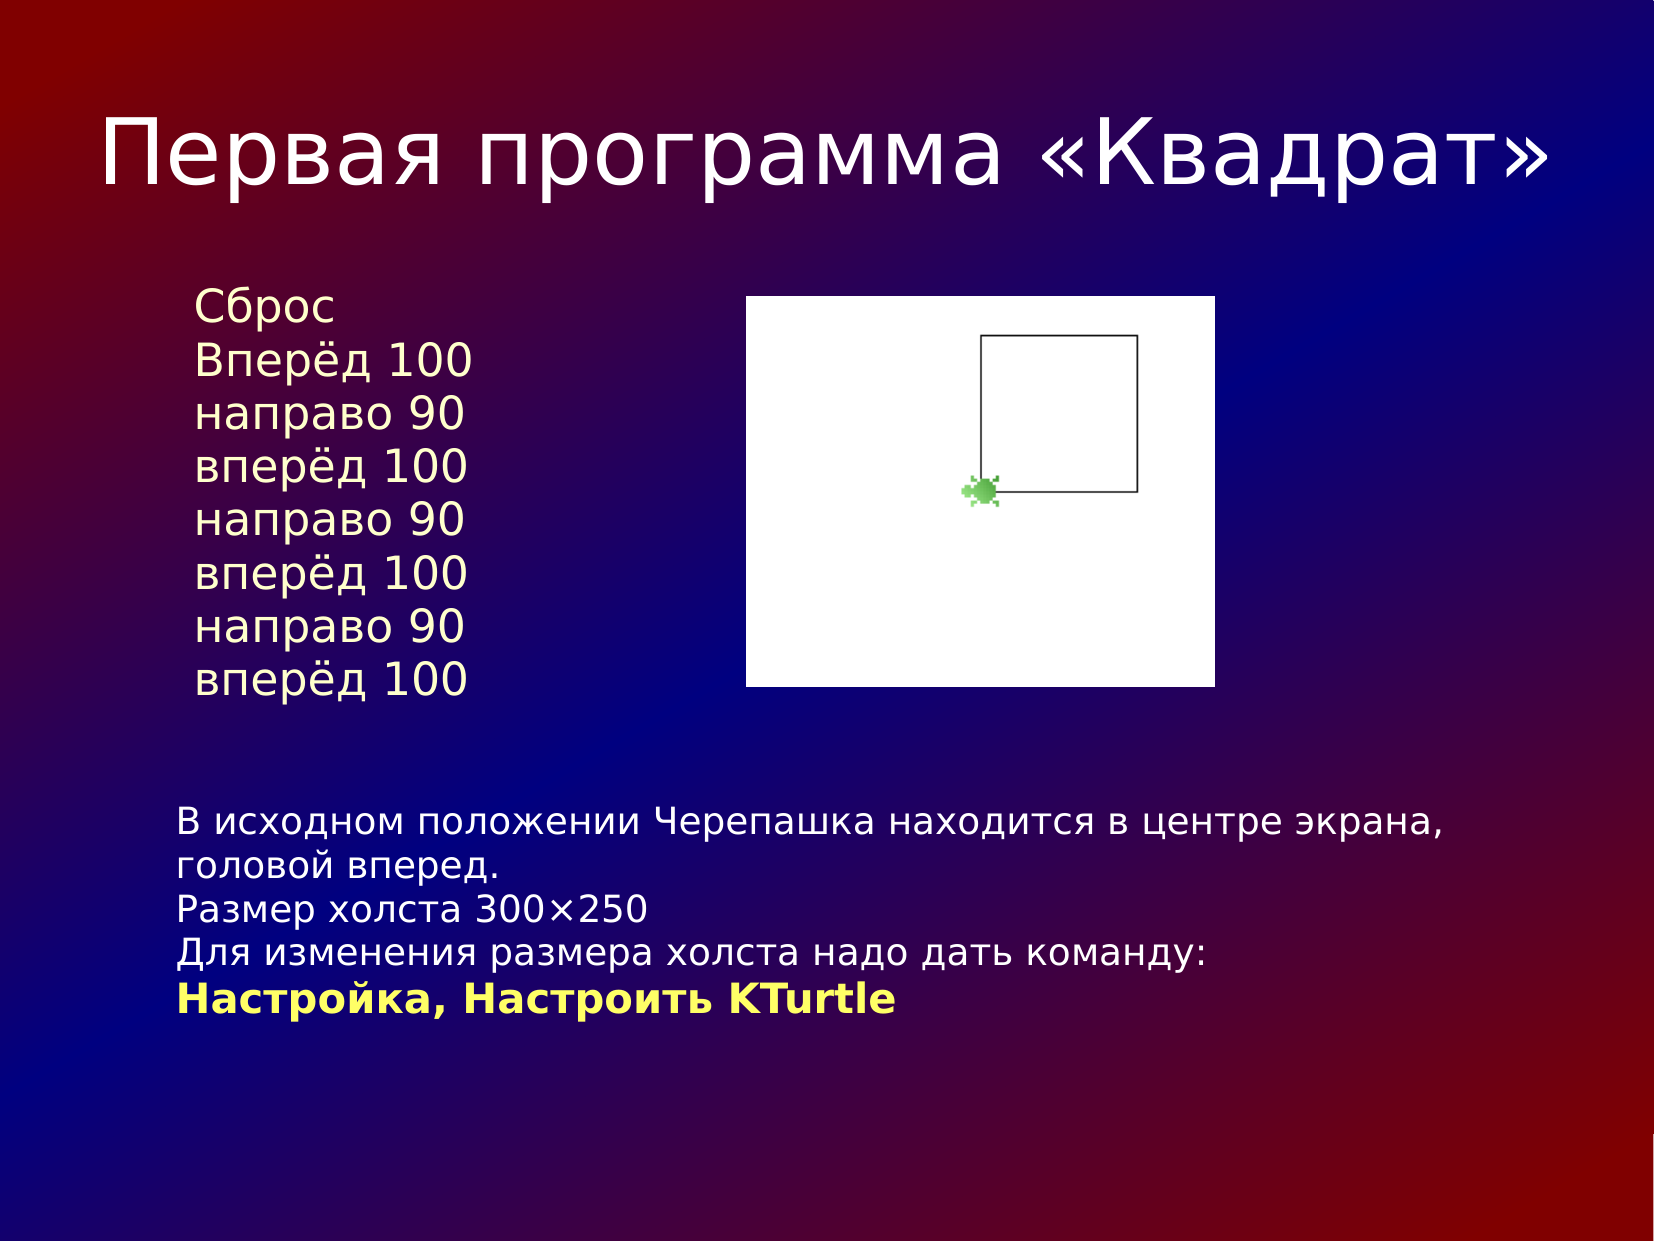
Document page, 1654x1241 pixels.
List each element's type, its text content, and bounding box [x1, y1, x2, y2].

text_box В исходном положении Черепашка находится в центре экрана, головой вперед. Размер холста 300⨯250 Для изменения размера холста надо дать команду: Настройка, Настроить KTurtle [160, 792, 1537, 1031]
title Первая программа «Квадрат» [82, 56, 1571, 250]
text_box Сброс Вперёд 100 направо 90 вперёд 100 направо 90 вперёд 100 направо 90 вперёд 100 [178, 272, 1555, 714]
picture [746, 296, 1215, 687]
